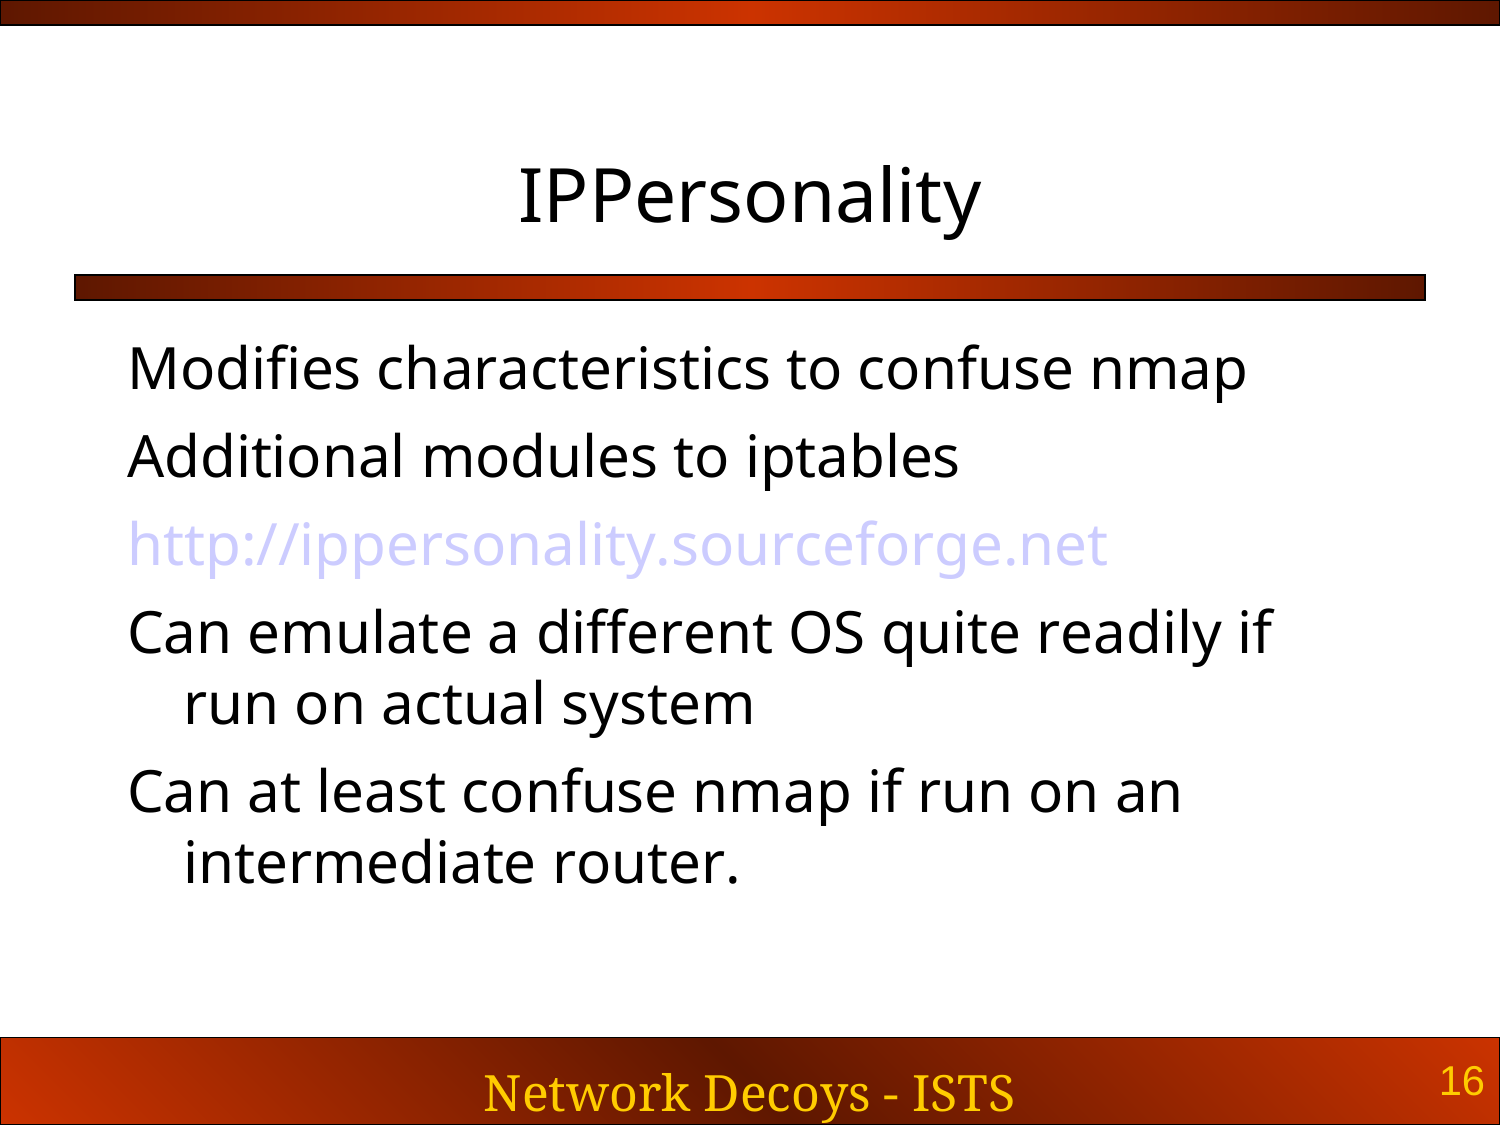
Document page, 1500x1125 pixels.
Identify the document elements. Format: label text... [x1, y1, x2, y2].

list Modifies characteristics to confuse nmap Additional modules to iptables http://ippersonality.sourceforge.net Can emulate a different OS quite readily if run on actual system Can at least confuse nmap if run on an intermediate router. [112, 324, 1388, 1001]
title IPPersonality [112, 99, 1388, 288]
